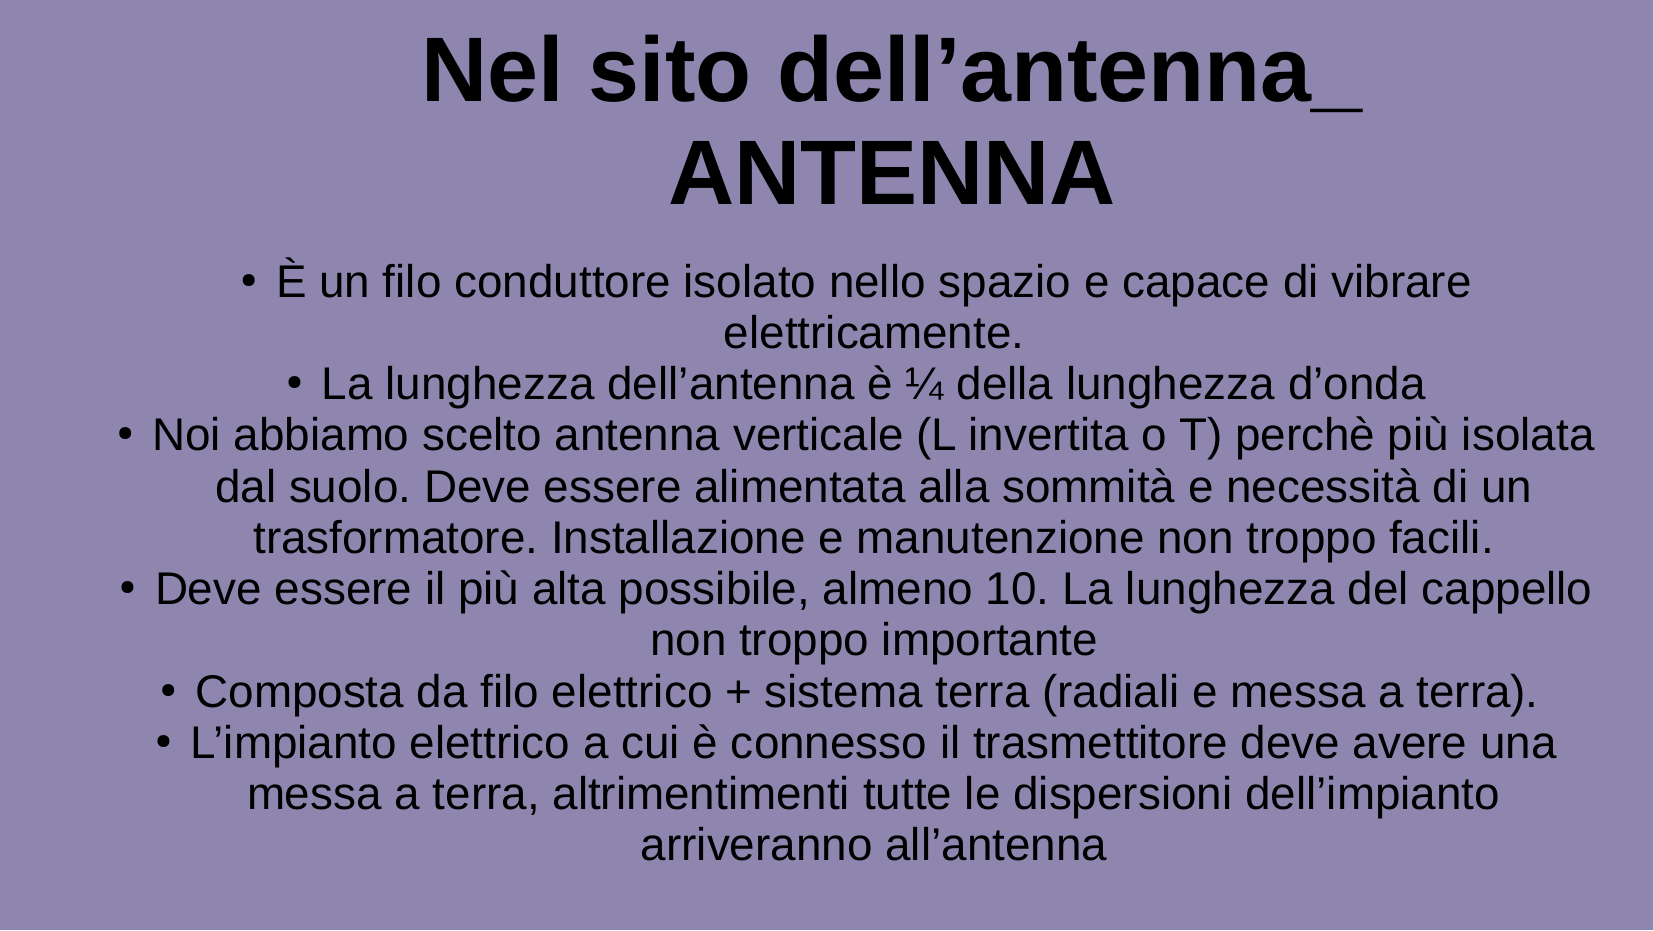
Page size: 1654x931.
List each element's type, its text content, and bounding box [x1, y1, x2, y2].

title Nel sito dell’antenna_ ANTENNA [148, 15, 1637, 228]
subtitle È un filo conduttore isolato nello spazio e capace di vibrare elettricamente. La lunghezza dell’antenna è ¼ della lunghezza d’onda Noi abbiamo scelto antenna verticale (L invertita o T) perchè più isolata dal suolo. Deve essere alimentata alla sommità e necessità di un trasformatore. Installazione e manutenzione non troppo facili. Deve essere il più alta possibile, almeno 10. La lunghezza del cappello non troppo importante Composta da filo elettrico + sistema terra (radiali e messa a terra). L’impianto elettrico a cui è connesso il trasmettitore deve avere una messa a terra, altrimentimenti tutte le dispersioni dell’impianto arriveranno all’antenna [112, 160, 1601, 931]
